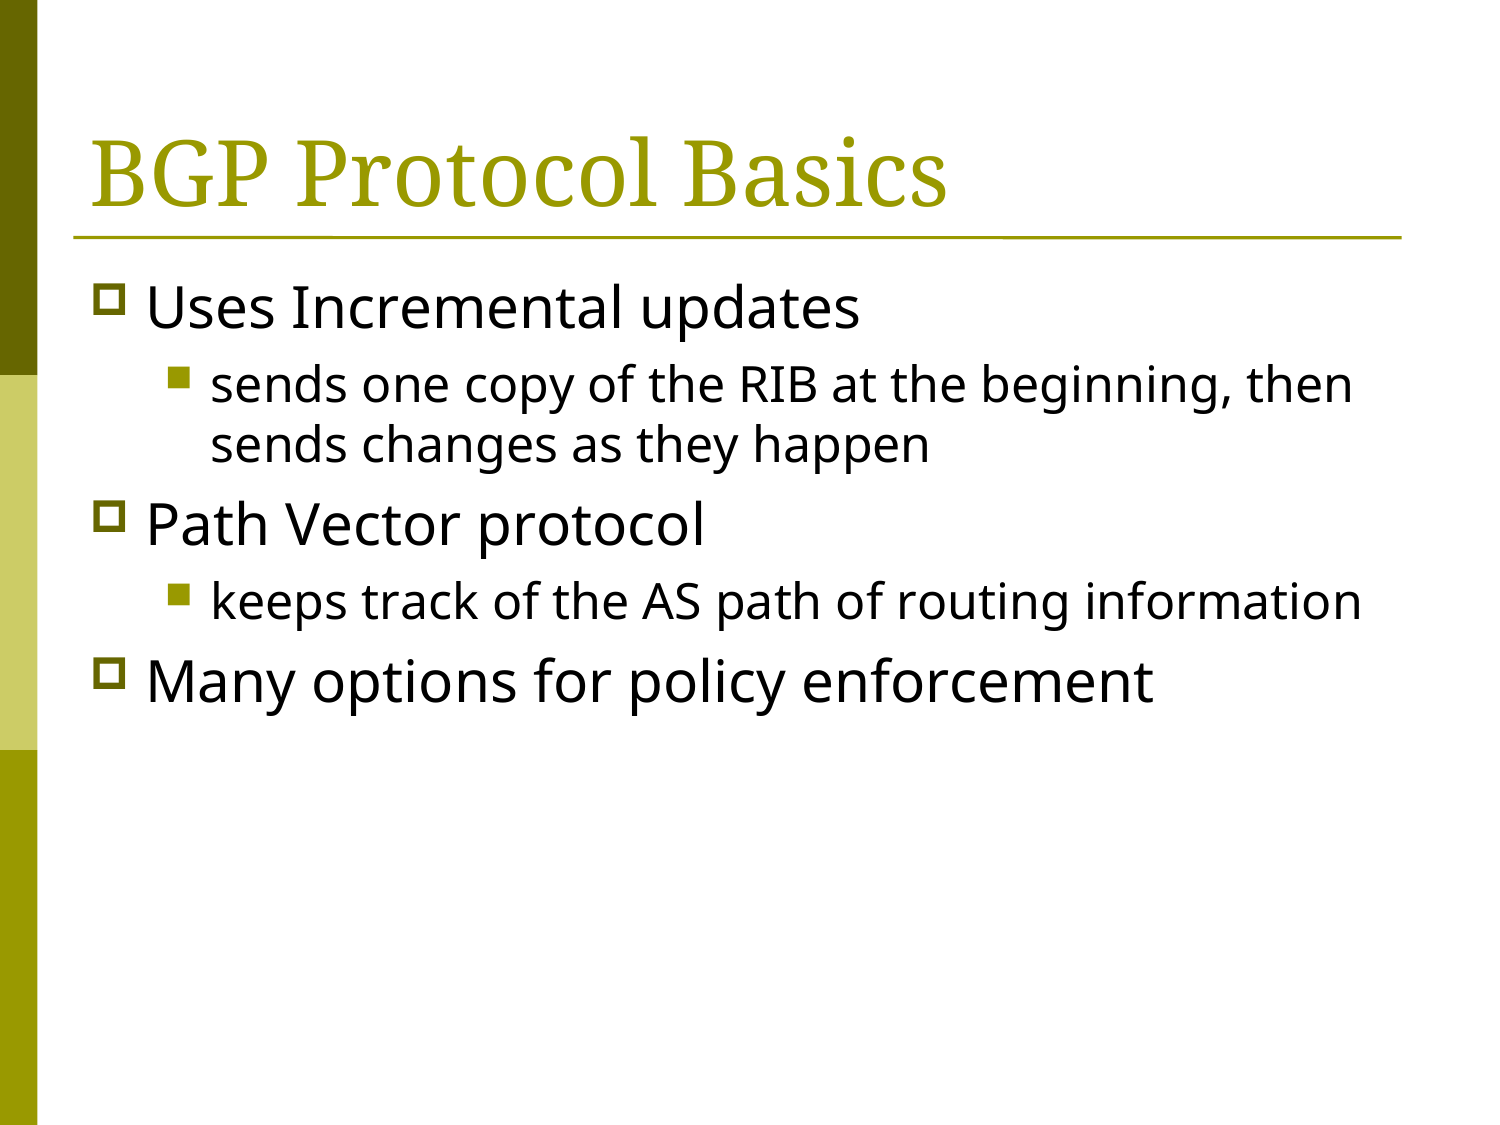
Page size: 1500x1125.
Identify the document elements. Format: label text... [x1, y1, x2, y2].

title BGP Protocol Basics [75, 45, 1426, 233]
list Uses Incremental updates sends one copy of the RIB at the beginning, then sends changes as they happen Path Vector protocol keeps track of the AS path of routing information Many options for policy enforcement [75, 262, 1426, 1006]
